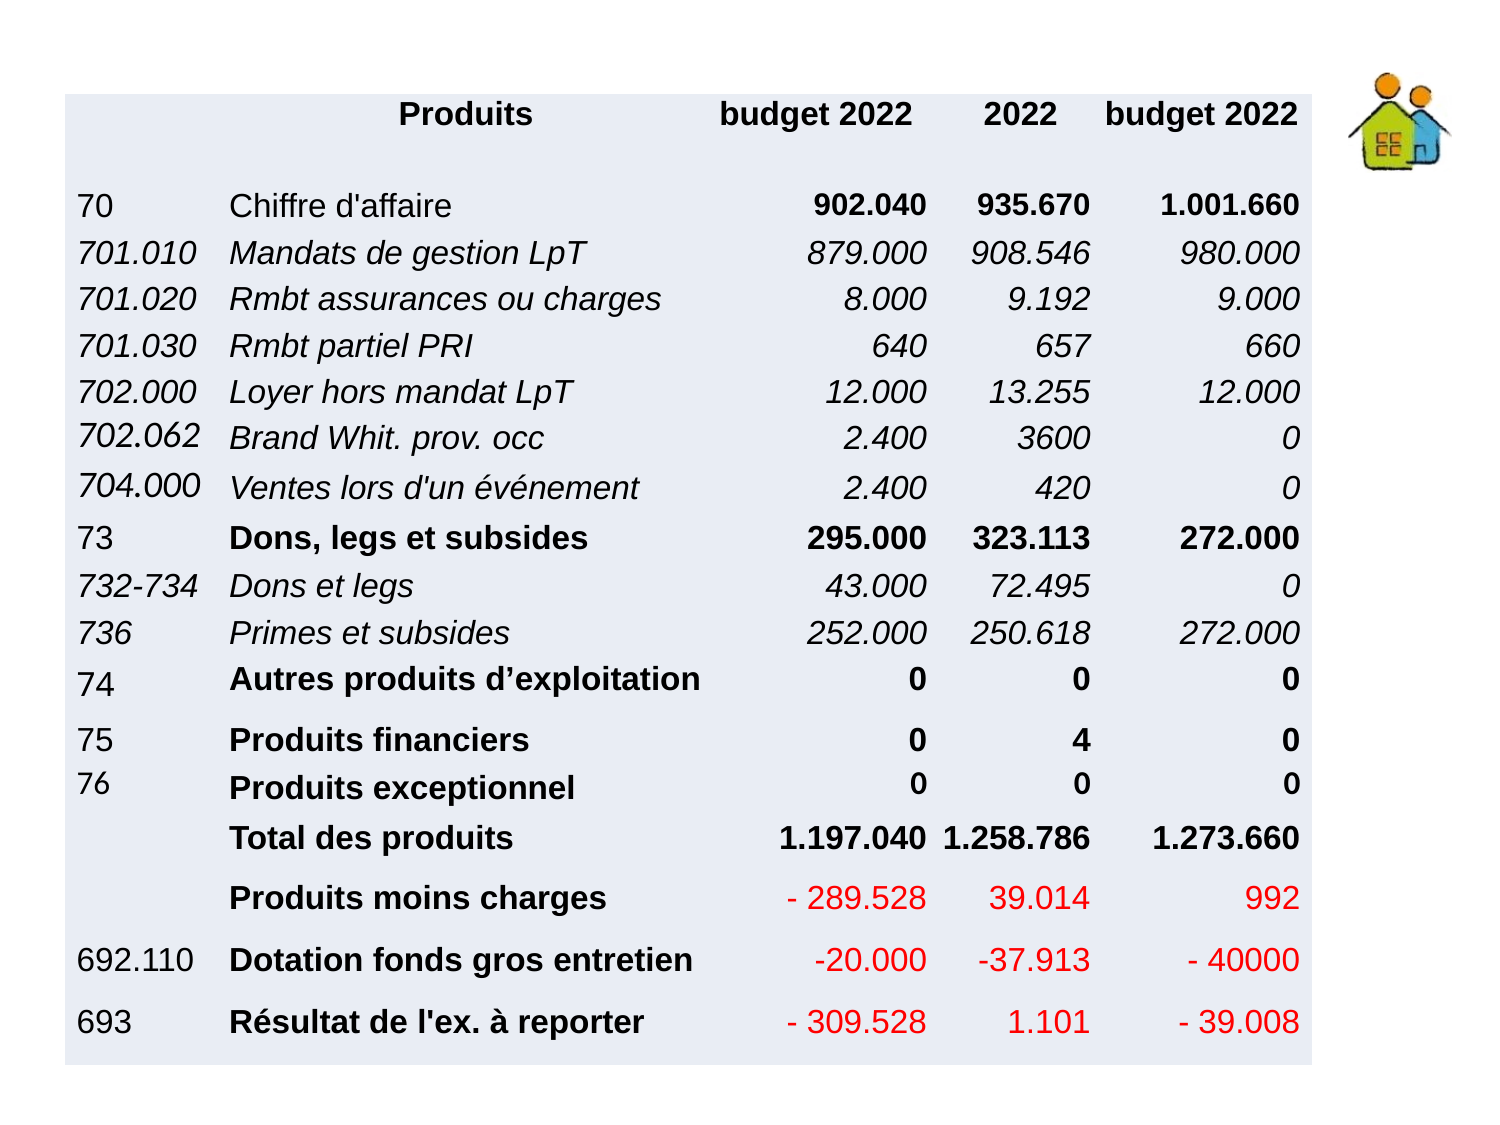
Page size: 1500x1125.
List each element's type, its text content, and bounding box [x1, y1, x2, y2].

table_cell Total des produits [228, 819, 704, 879]
table_cell 879.000 [704, 234, 939, 280]
table_cell 0 [1103, 768, 1312, 819]
table_cell Mandats de gestion LpT [228, 234, 704, 280]
table_cell 704.000 [65, 468, 228, 519]
table_cell 9.192 [939, 280, 1103, 326]
table_cell 1.273.660 [1103, 819, 1312, 879]
table_cell -37.913 [939, 940, 1103, 1003]
table_cell [65, 879, 228, 940]
table_cell 9.000 [1103, 280, 1312, 326]
table_cell 692.110 [65, 940, 228, 1003]
table_cell 1.197.040 [704, 819, 939, 879]
table_cell 3600 [939, 418, 1103, 468]
table_cell 323.113 [939, 519, 1103, 567]
table_cell Autres produits d’exploitation [228, 660, 704, 721]
table_cell 13.255 [939, 372, 1103, 418]
table_cell 0 [704, 768, 939, 819]
table_cell 736 [65, 614, 228, 660]
table_cell 702.000 [65, 372, 228, 418]
table_cell Chiffre d'affaire [228, 186, 704, 234]
table_cell 701.020 [65, 280, 228, 326]
table_cell 2.400 [704, 468, 939, 519]
table_header Produits [228, 94, 704, 186]
table_cell 72.495 [939, 567, 1103, 614]
table_cell Primes et subsides [228, 614, 704, 660]
table_header 2022 [939, 94, 1103, 186]
table_cell 1.101 [939, 1003, 1103, 1065]
table_cell 0 [1103, 418, 1312, 468]
table_cell 701.030 [65, 326, 228, 372]
table_cell 252.000 [704, 614, 939, 660]
table_cell 0 [939, 660, 1103, 721]
table_cell 640 [704, 326, 939, 372]
table_cell - 289.528 [704, 879, 939, 940]
table_cell 70 [65, 186, 228, 234]
table_cell 0 [1103, 468, 1312, 519]
table_cell 74 [65, 660, 228, 721]
table_cell 701.010 [65, 234, 228, 280]
table_cell 980.000 [1103, 234, 1312, 280]
table_cell 12.000 [704, 372, 939, 418]
table_cell -20.000 [704, 940, 939, 1003]
table_cell 0 [1103, 660, 1312, 721]
table_cell 702.062 [65, 418, 228, 468]
table_cell Rmbt partiel PRI [228, 326, 704, 372]
table_cell 660 [1103, 326, 1312, 372]
table_cell 43.000 [704, 567, 939, 614]
table_cell 0 [704, 721, 939, 768]
table_header [65, 94, 228, 186]
table_cell 732-734 [65, 567, 228, 614]
table_cell 1.001.660 [1103, 186, 1312, 234]
table_cell Produits exceptionnel [228, 768, 704, 819]
table_cell Dons et legs [228, 567, 704, 614]
table_cell 1.258.786 [939, 819, 1103, 879]
table_cell 420 [939, 468, 1103, 519]
table_cell Produits moins charges [228, 879, 704, 940]
table_cell 0 [939, 768, 1103, 819]
table_cell 4 [939, 721, 1103, 768]
table_cell 73 [65, 519, 228, 567]
table_cell Dotation fonds gros entretien [228, 940, 704, 1003]
table_cell Résultat de l'ex. à reporter [228, 1003, 704, 1065]
table_cell Brand Whit. prov. occ [228, 418, 704, 468]
table_cell 8.000 [704, 280, 939, 326]
picture [1348, 72, 1452, 173]
table_cell 272.000 [1103, 614, 1312, 660]
table_cell 0 [704, 660, 939, 721]
table_cell 250.618 [939, 614, 1103, 660]
table_cell 693 [65, 1003, 228, 1065]
table_header budget 2022 [704, 94, 939, 186]
table_cell - 309.528 [704, 1003, 939, 1065]
table_cell 935.670 [939, 186, 1103, 234]
table_cell 908.546 [939, 234, 1103, 280]
table_cell 75 [65, 721, 228, 768]
table_cell - 39.008 [1103, 1003, 1312, 1065]
table_cell Rmbt assurances ou charges [228, 280, 704, 326]
table_header budget 2022 [1103, 94, 1312, 186]
table_cell 39.014 [939, 879, 1103, 940]
table_cell 992 [1103, 879, 1312, 940]
table_cell 2.400 [704, 418, 939, 468]
table_cell Produits financiers [228, 721, 704, 768]
table_cell Dons, legs et subsides [228, 519, 704, 567]
table_cell 902.040 [704, 186, 939, 234]
table_cell 12.000 [1103, 372, 1312, 418]
table_cell 0 [1103, 721, 1312, 768]
table_cell - 40000 [1103, 940, 1312, 1003]
table_cell 272.000 [1103, 519, 1312, 567]
table_cell 657 [939, 326, 1103, 372]
table_cell Ventes lors d'un événement [228, 468, 704, 519]
table_cell 76 [65, 768, 228, 819]
table_cell 295.000 [704, 519, 939, 567]
table_cell 0 [1103, 567, 1312, 614]
table_cell Loyer hors mandat LpT [228, 372, 704, 418]
table_cell [65, 819, 228, 879]
